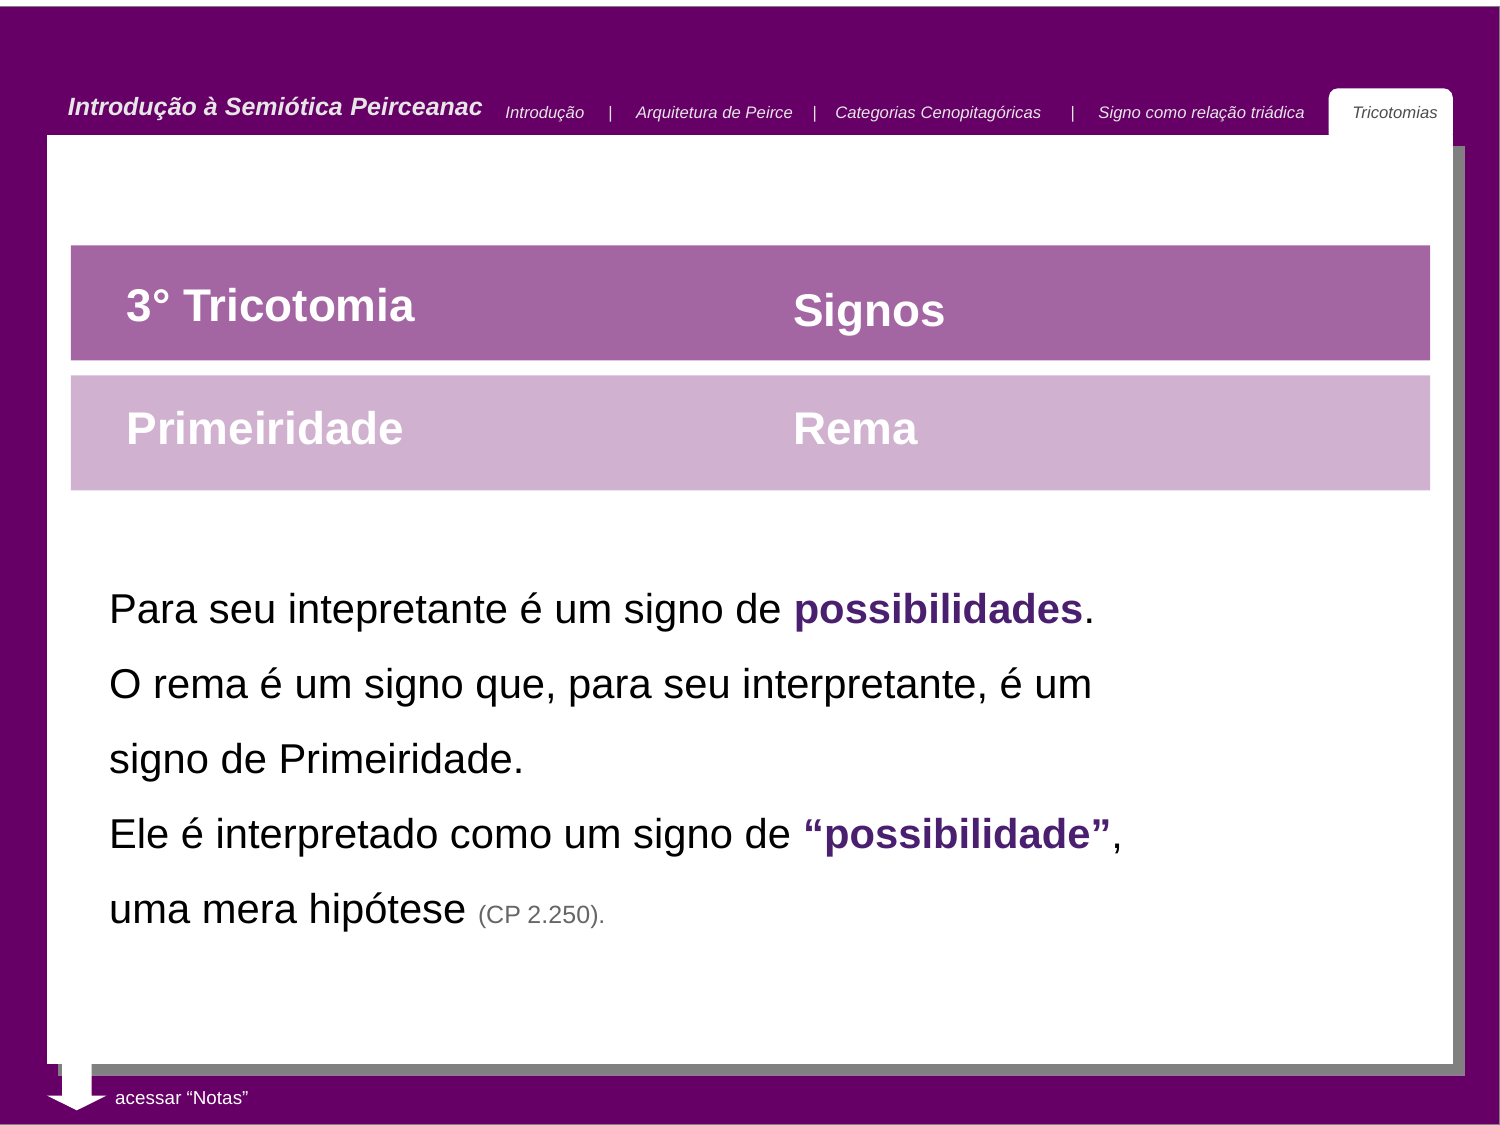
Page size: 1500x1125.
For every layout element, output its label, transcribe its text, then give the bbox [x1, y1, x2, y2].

text_box Primeiridade [112, 396, 532, 507]
text_box [47, 1051, 100, 1111]
text_box 3° Tricotomia [112, 272, 532, 375]
text_box Signos [778, 277, 1170, 389]
text_box Para seu intepretante é um signo de possibilidades. O rema é um signo que, para seu interpretante, é um signo de Primeiridade. Ele é interpretado como um signo de “possibilidade”, uma mera hipótese (CP 2.250). [94, 549, 1205, 1060]
text_box Rema [778, 395, 1170, 507]
text_box [70, 375, 1431, 491]
text_box acessar “Notas” [100, 1080, 278, 1117]
text_box [70, 245, 1431, 361]
